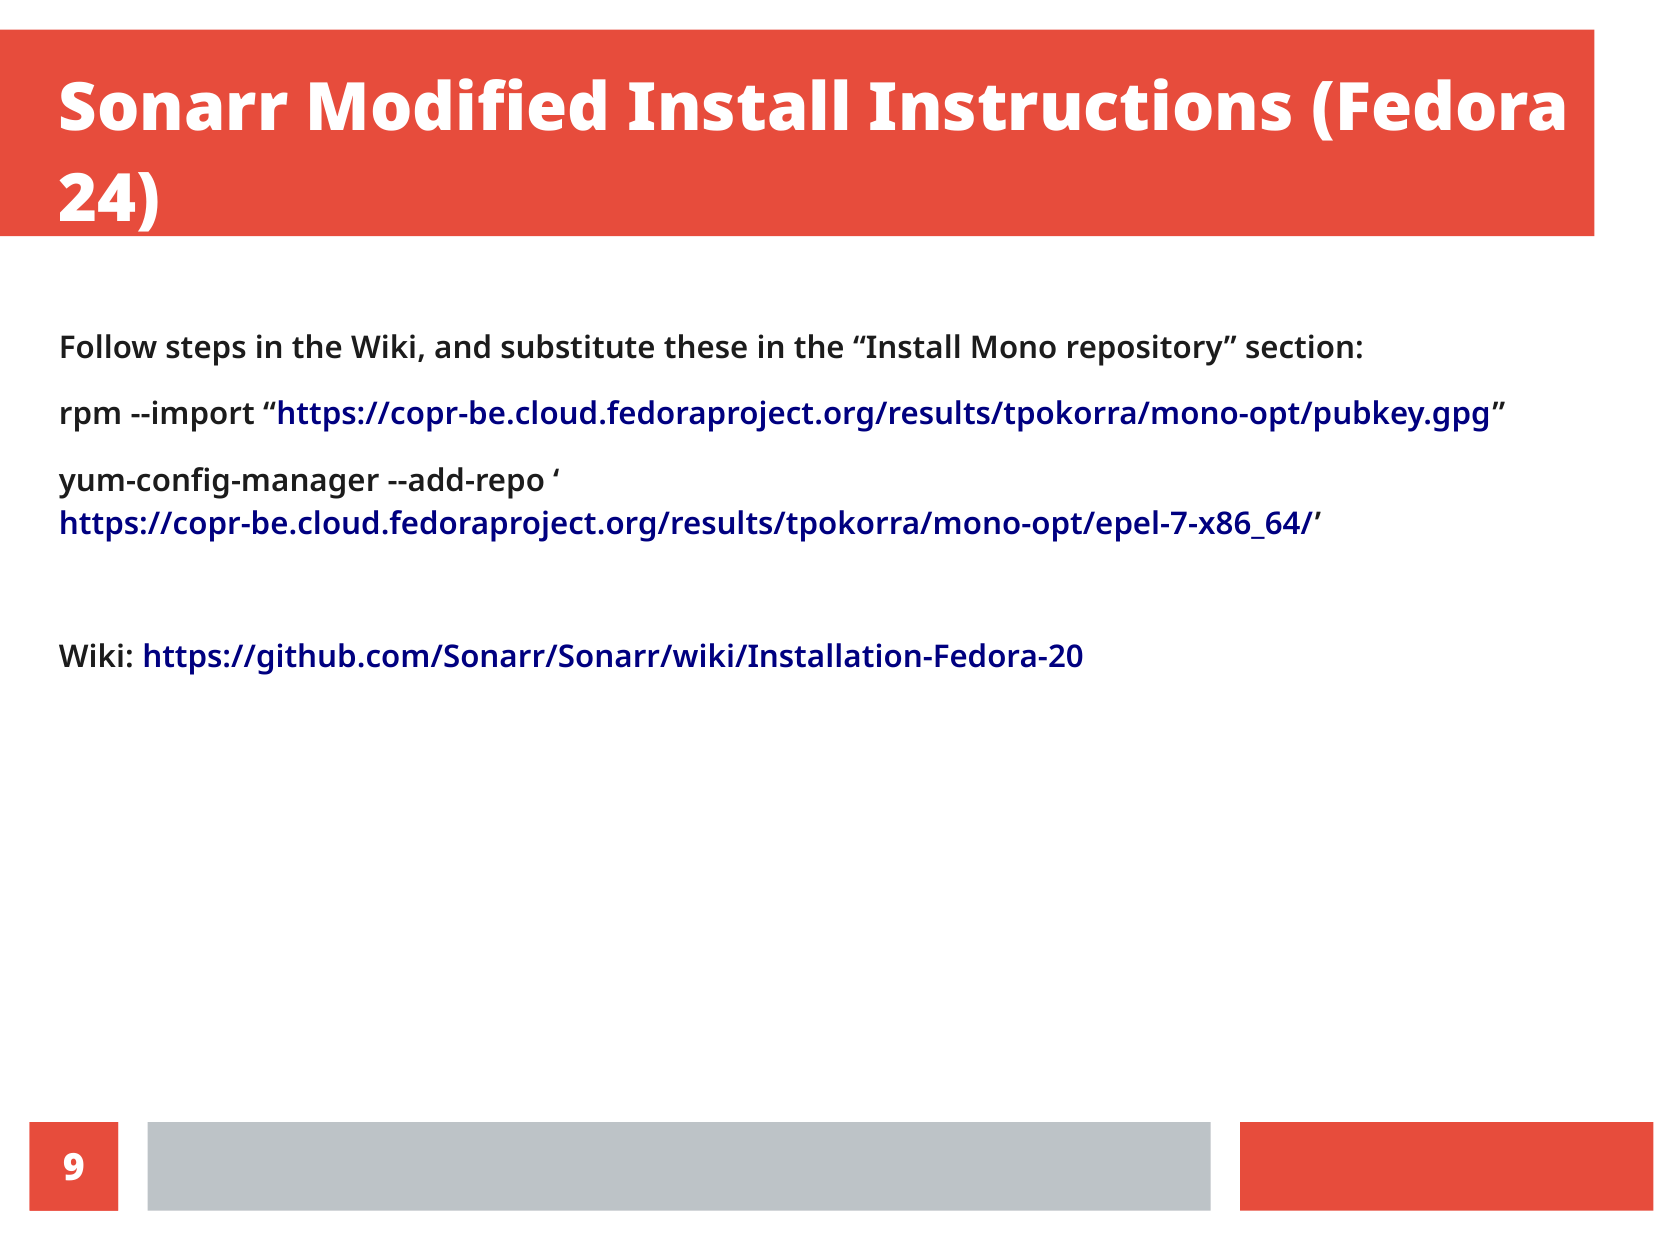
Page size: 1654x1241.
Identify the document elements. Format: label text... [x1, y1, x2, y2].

title Sonarr Modified Install Instructions (Fedora 24) [59, 59, 1595, 207]
list Follow steps in the Wiki, and substitute these in the “Install Mono repository” section: rpm --import “https://copr-be.cloud.fedoraproject.org/results/tpokorra/mono-opt/pubkey.gpg” yum-config-manager --add-repo ‘https://copr-be.cloud.fedoraproject.org/results/tpokorra/mono-opt/epel-7-x86_64/’ Wiki: https://github.com/Sonarr/Sonarr/wiki/Installation-Fedora-20 [59, 324, 1565, 1093]
